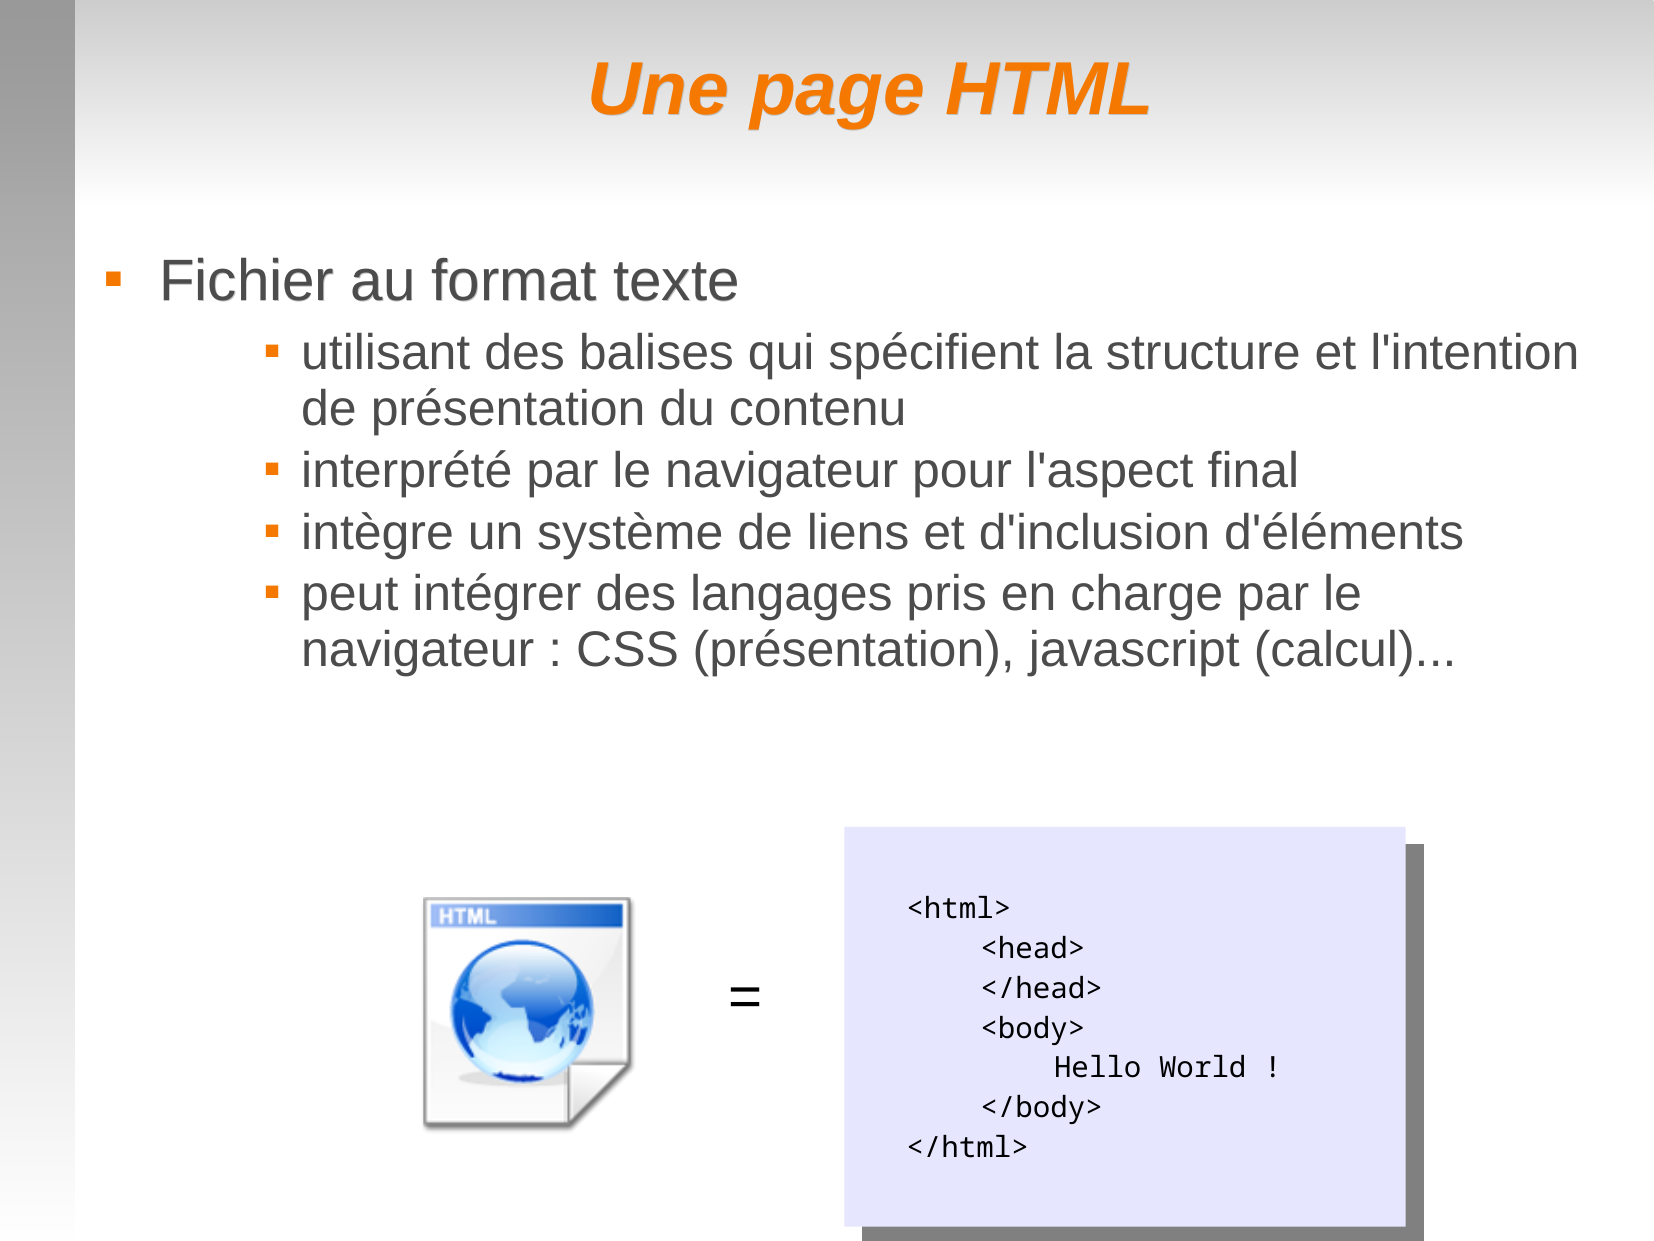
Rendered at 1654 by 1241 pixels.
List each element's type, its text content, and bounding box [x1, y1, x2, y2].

title Une page HTML [88, 0, 1654, 178]
text_box = [713, 956, 778, 1045]
list Fichier au format texte utilisant des balises qui spécifient la structure et l'intention de présentation du contenu interprété par le navigateur pour l'aspect final intègre un système de liens et d'inclusion d'éléments peut intégrer des langages pris en charge par le navigateur : CSS (présentation), javascript (calcul)... [88, 248, 1625, 1067]
text_box <html> <head> </head> <body> Hello World ! </body> </html> [844, 826, 1406, 1187]
picture [413, 897, 649, 1134]
